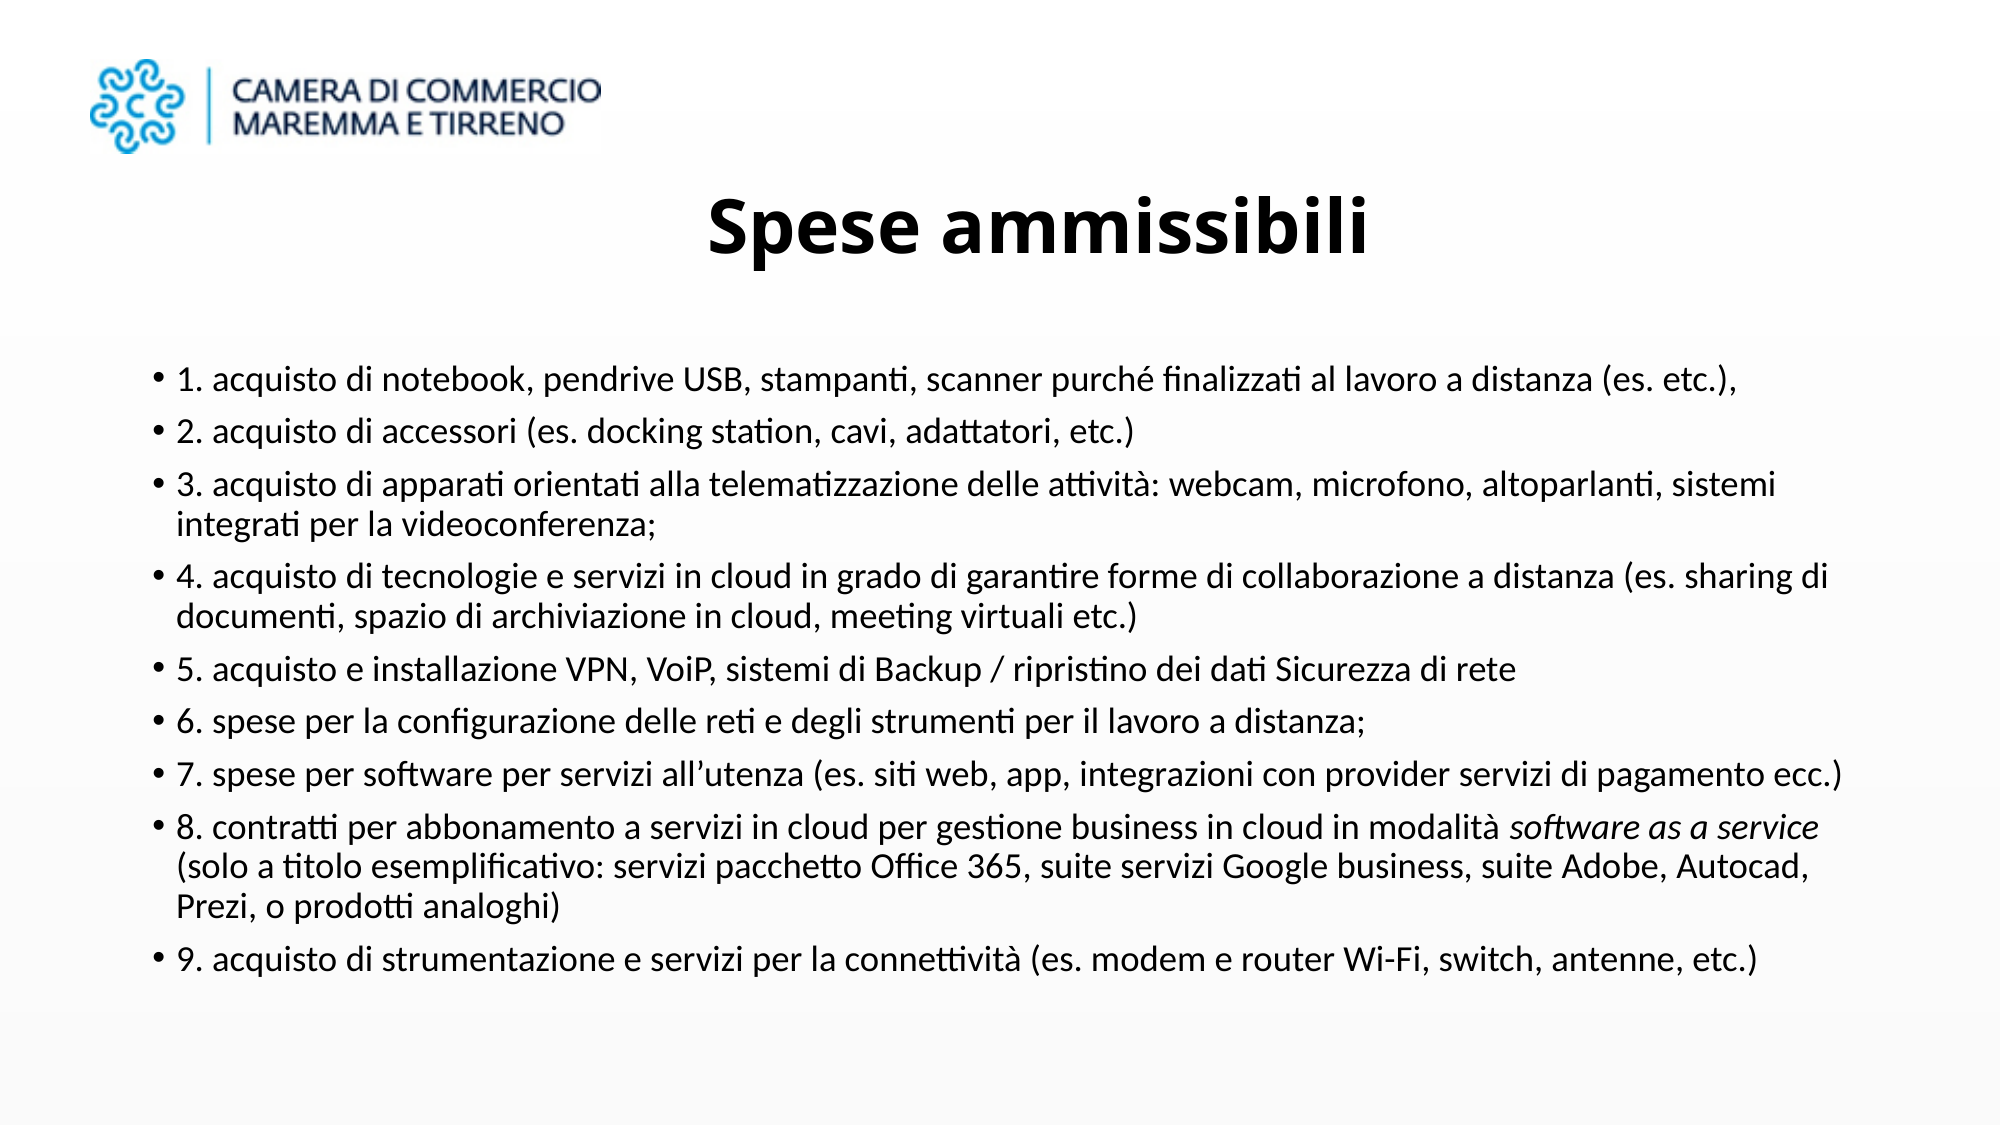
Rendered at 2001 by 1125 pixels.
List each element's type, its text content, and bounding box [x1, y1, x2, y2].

title Spese ammissibili [137, 59, 1863, 278]
list 1. acquisto di notebook, pendrive USB, stampanti, scanner purché finalizzati al lavoro a distanza (es. etc.), 2. acquisto di accessori (es. docking station, cavi, adattatori, etc.) 3. acquisto di apparati orientati alla telematizzazione delle attività: webcam, microfono, altoparlanti, sistemi integrati per la videoconferenza; 4. acquisto di tecnologie e servizi in cloud in grado di garantire forme di collaborazione a distanza (es. sharing di documenti, spazio di archiviazione in cloud, meeting virtuali etc.) 5. acquisto e installazione VPN, VoiP, sistemi di Backup / ripristino dei dati Sicurezza di rete 6. spese per la configurazione delle reti e degli strumenti per il lavoro a distanza; 7. spese per software per servizi all’utenza (es. siti web, app, integrazioni con provider servizi di pagamento ecc.) 8. contratti per abbonamento a servizi in cloud per gestione business in cloud in modalità software as a service (solo a titolo esemplificativo: servizi pacchetto Office 365, suite servizi Google business, suite Adobe, Autocad, Prezi, o prodotti analoghi) 9. acquisto di strumentazione e servizi per la connettività (es. modem e router Wi-Fi, switch, antenne, etc.) [137, 299, 1863, 1014]
picture [90, 59, 601, 154]
